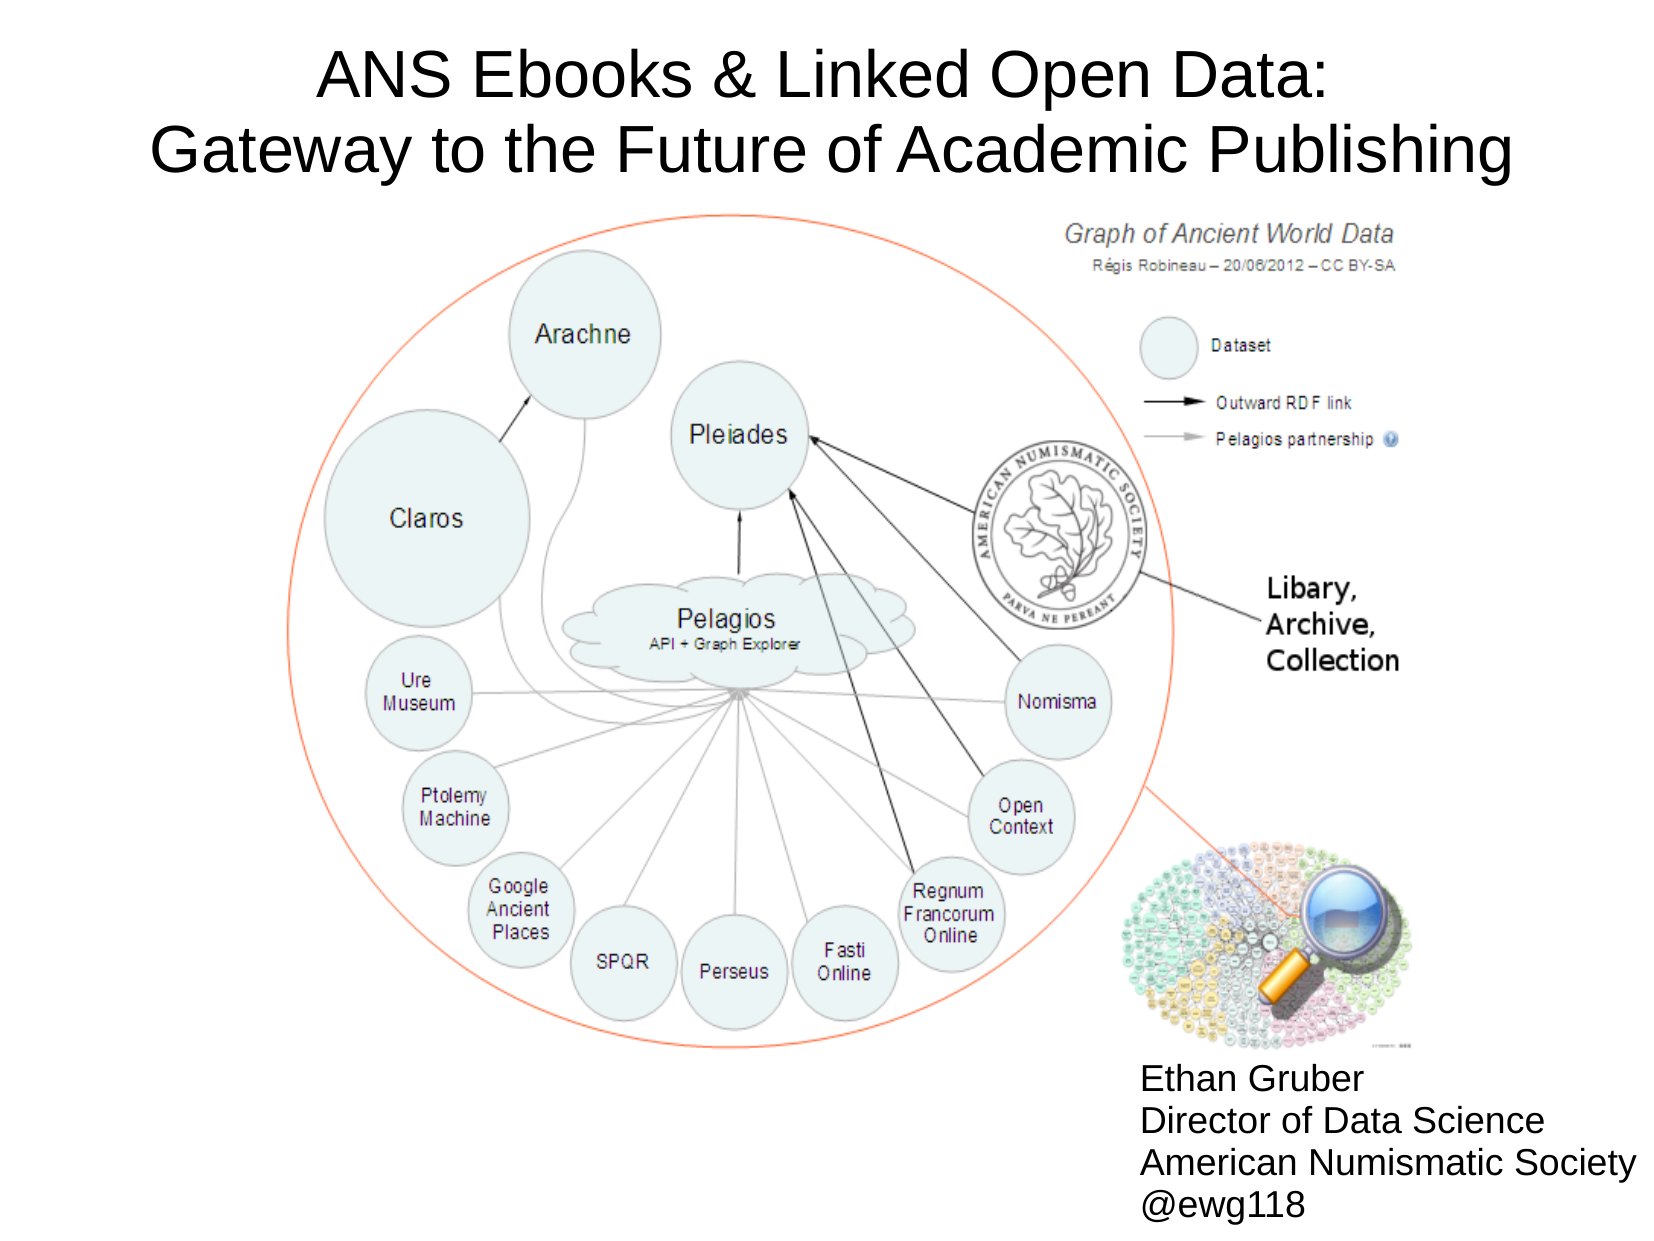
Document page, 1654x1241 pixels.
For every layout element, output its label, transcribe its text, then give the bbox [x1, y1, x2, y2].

text_box Ethan Gruber Director of Data Science American Numismatic Society @ewg118 [1125, 1050, 1652, 1233]
text_box ANS Ebooks & Linked Open Data: Gateway to the Future of Academic Publishing [135, 30, 1536, 195]
picture [240, 195, 1426, 1076]
